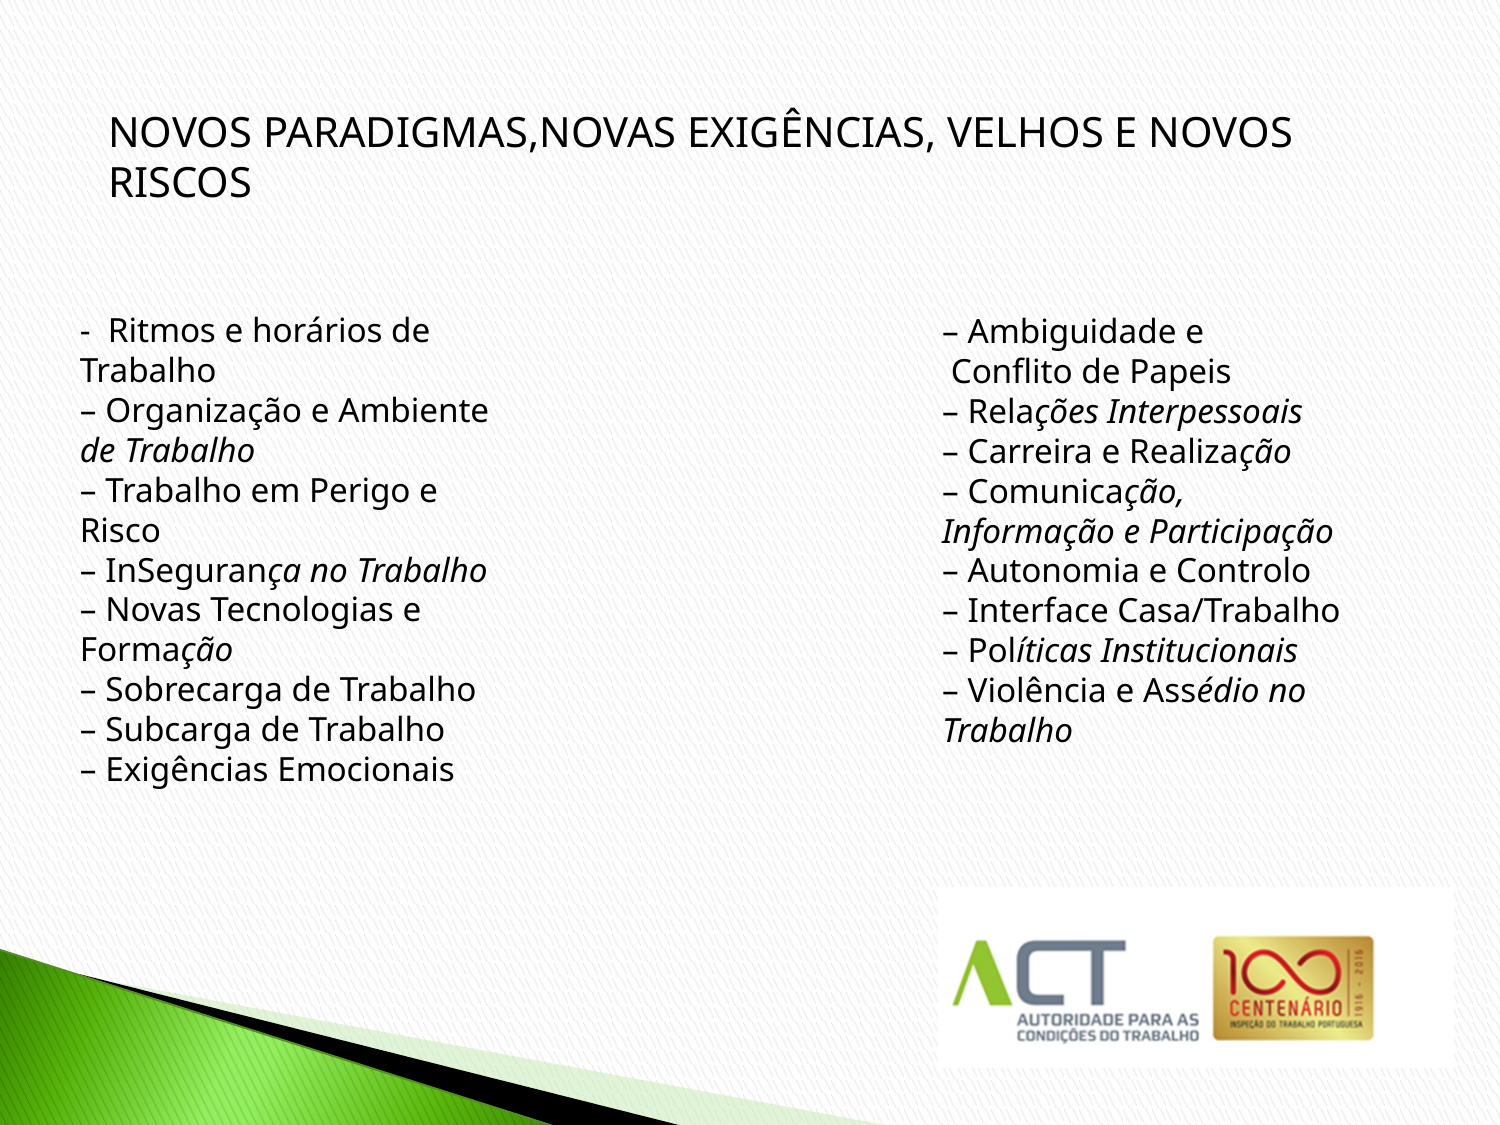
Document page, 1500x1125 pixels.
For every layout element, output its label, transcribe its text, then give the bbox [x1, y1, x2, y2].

text_box – Ambiguidade e Conflito de Papeis – Relações Interpessoais – Carreira e Realização – Comunicação, Informação e Participação – Autonomia e Controlo – Interface Casa/Trabalho – Políticas Institucionais – Violência e Assédio no Trabalho [927, 306, 1365, 884]
text_box - Ritmos e horários de Trabalho – Organização e Ambiente de Trabalho – Trabalho em Perigo e Risco – InSegurança no Trabalho – Novas Tecnologias e Formação – Sobrecarga de Trabalho – Subcarga de Trabalho – Exigências Emocionais [65, 212, 537, 836]
picture [938, 887, 1454, 1068]
text_box NOVOS PARADIGMAS,NOVAS EXIGÊNCIAS, VELHOS E NOVOS RISCOS [93, 98, 1424, 306]
